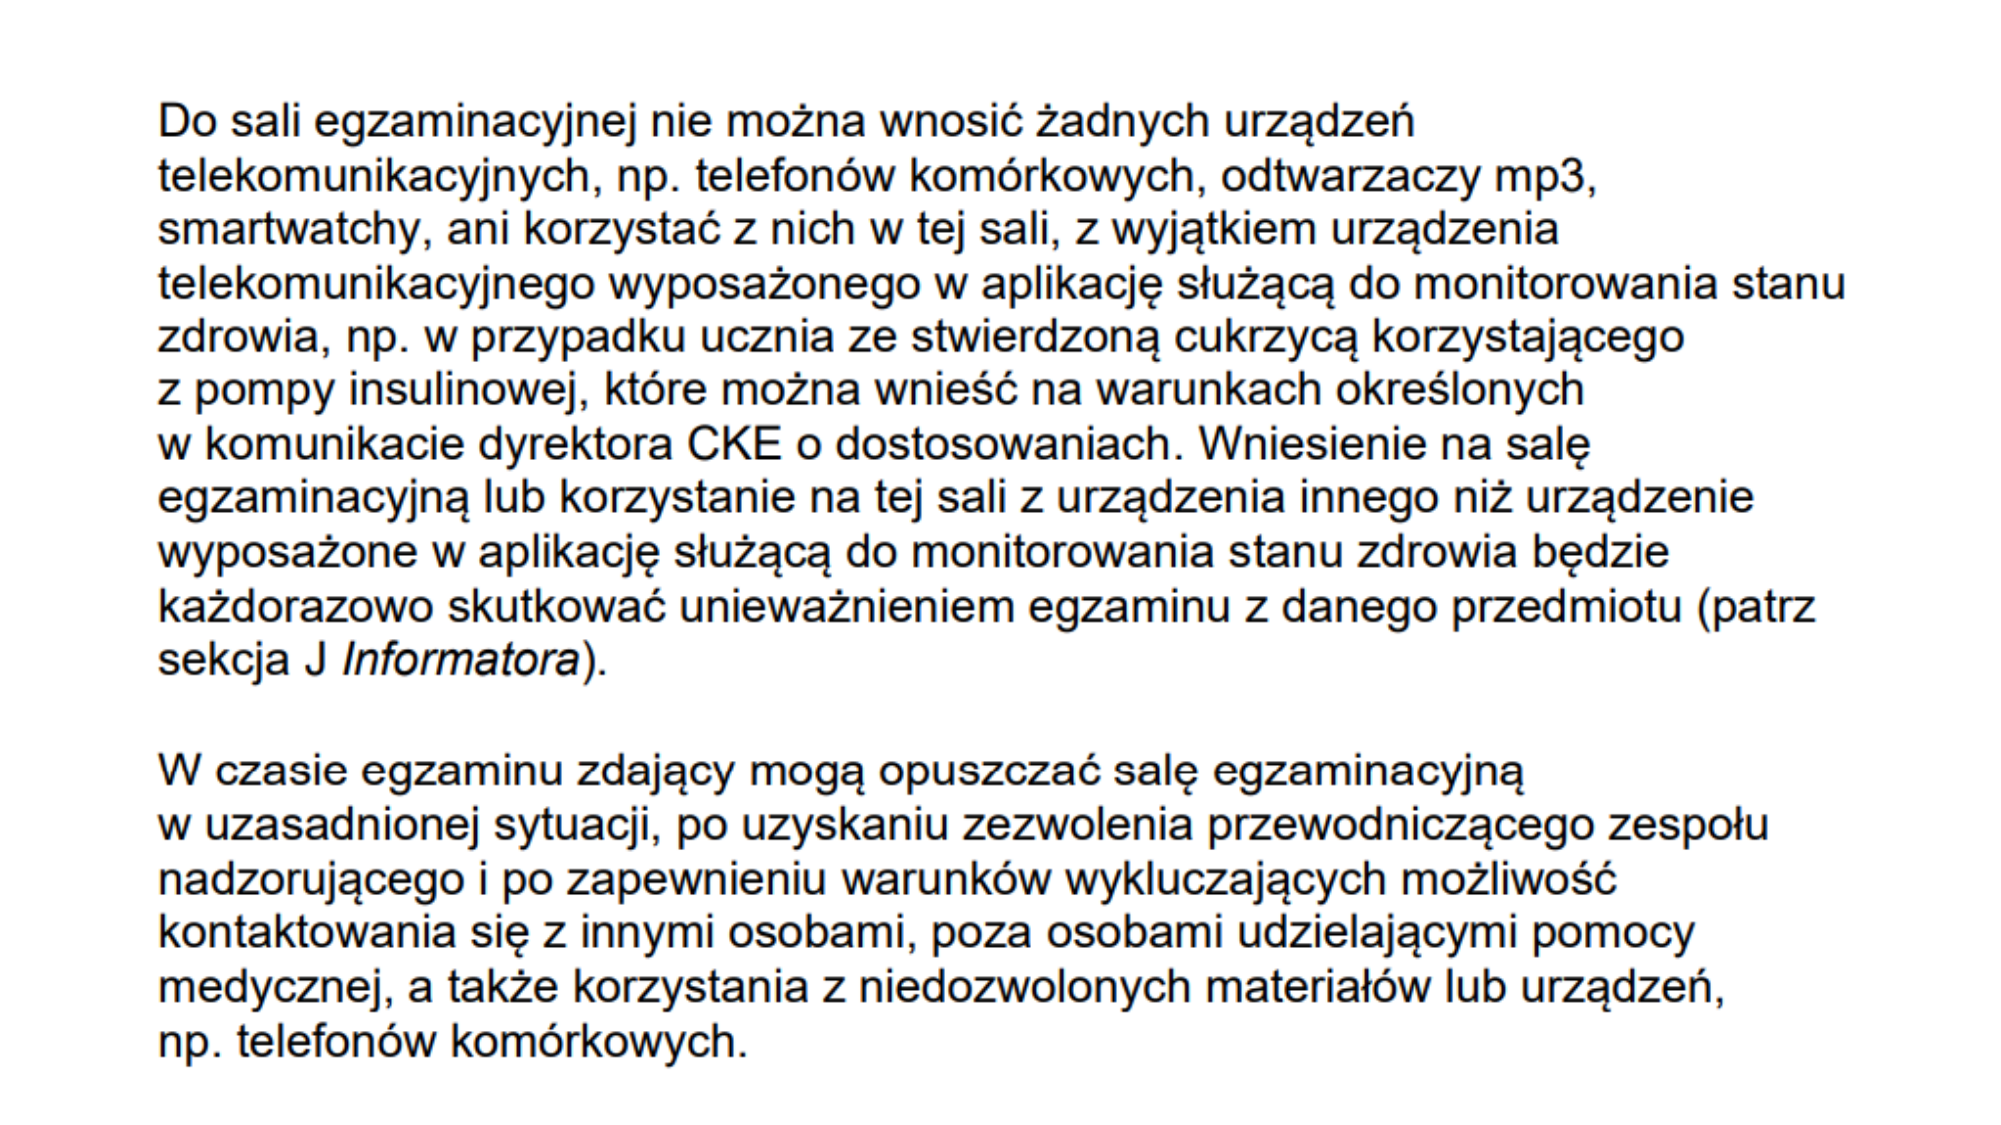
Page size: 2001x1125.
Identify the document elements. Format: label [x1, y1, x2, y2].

picture [134, 717, 1797, 1075]
picture [134, 82, 1866, 691]
